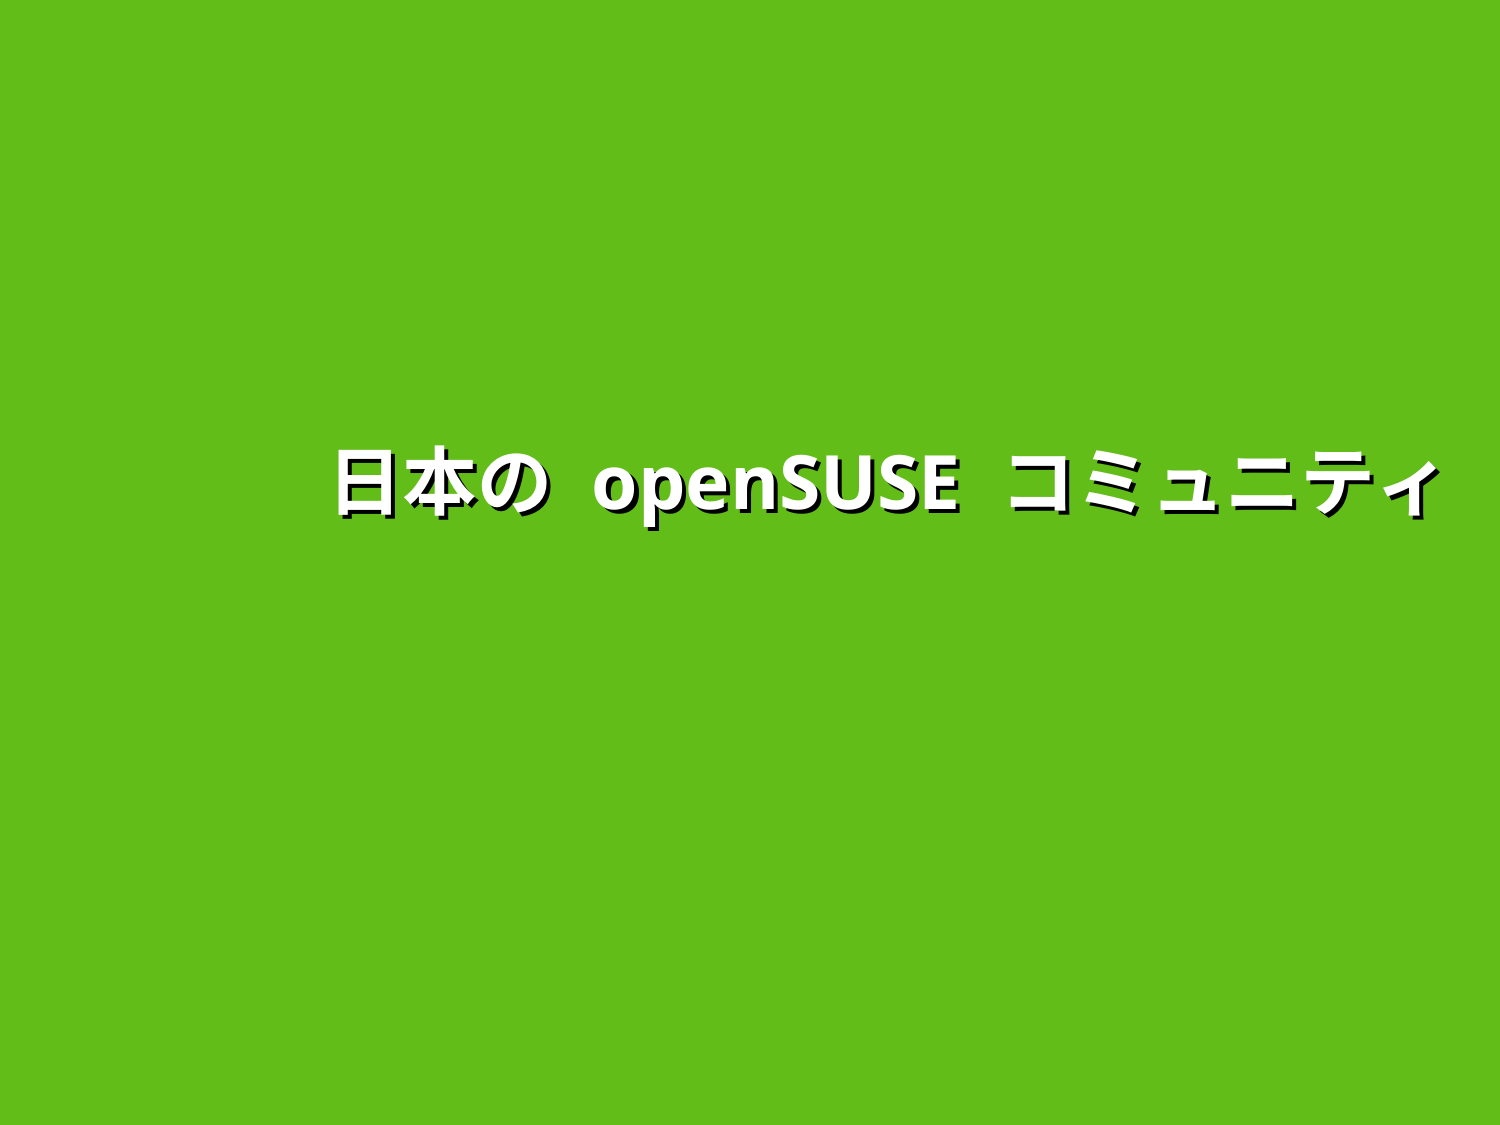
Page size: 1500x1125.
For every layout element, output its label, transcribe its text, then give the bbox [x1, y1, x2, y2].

title 日本の openSUSE コミュニティ [245, 386, 1451, 575]
